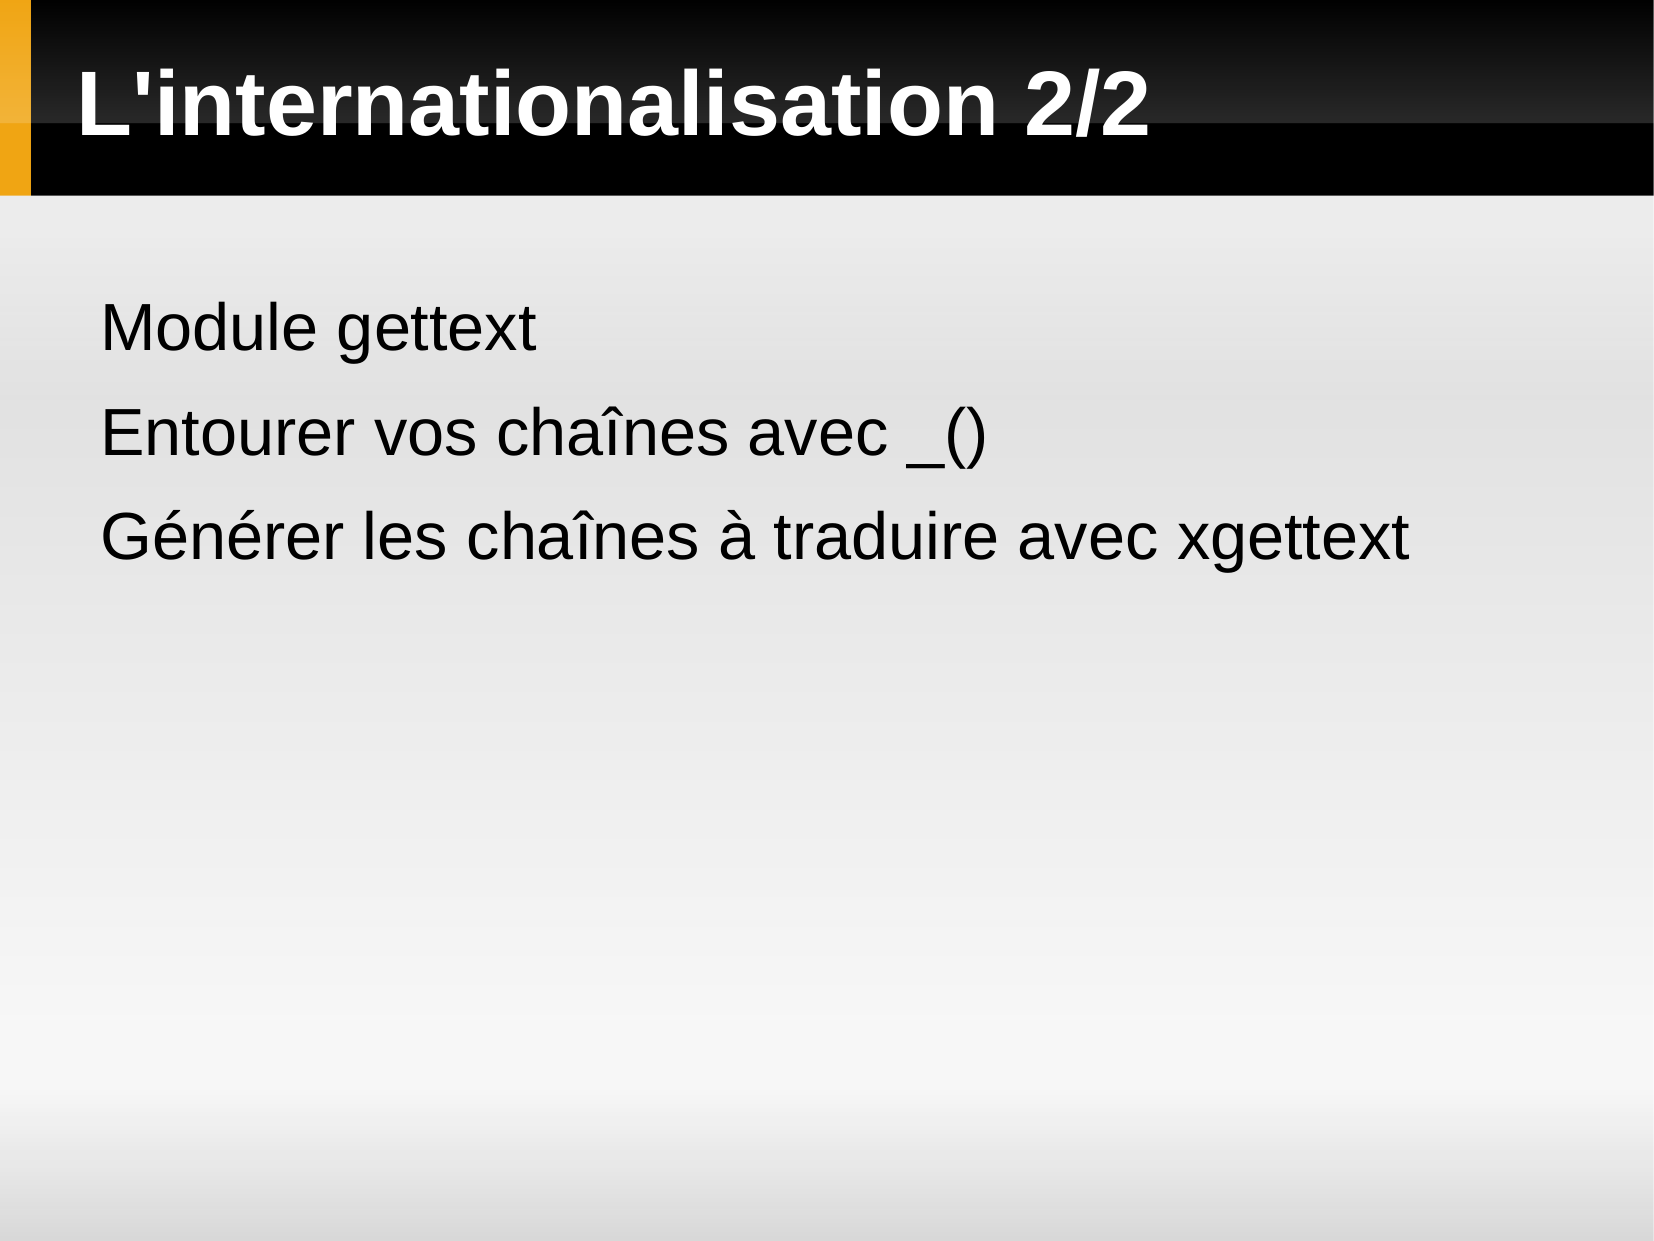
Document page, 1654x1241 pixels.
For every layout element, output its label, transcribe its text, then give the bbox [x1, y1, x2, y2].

picture [0, 0, 1654, 1241]
list Module gettext Entourer vos chaînes avec _() Générer les chaînes à traduire avec xgettext [82, 290, 1571, 1094]
title L'internationalisation 2/2 [76, 7, 1565, 200]
